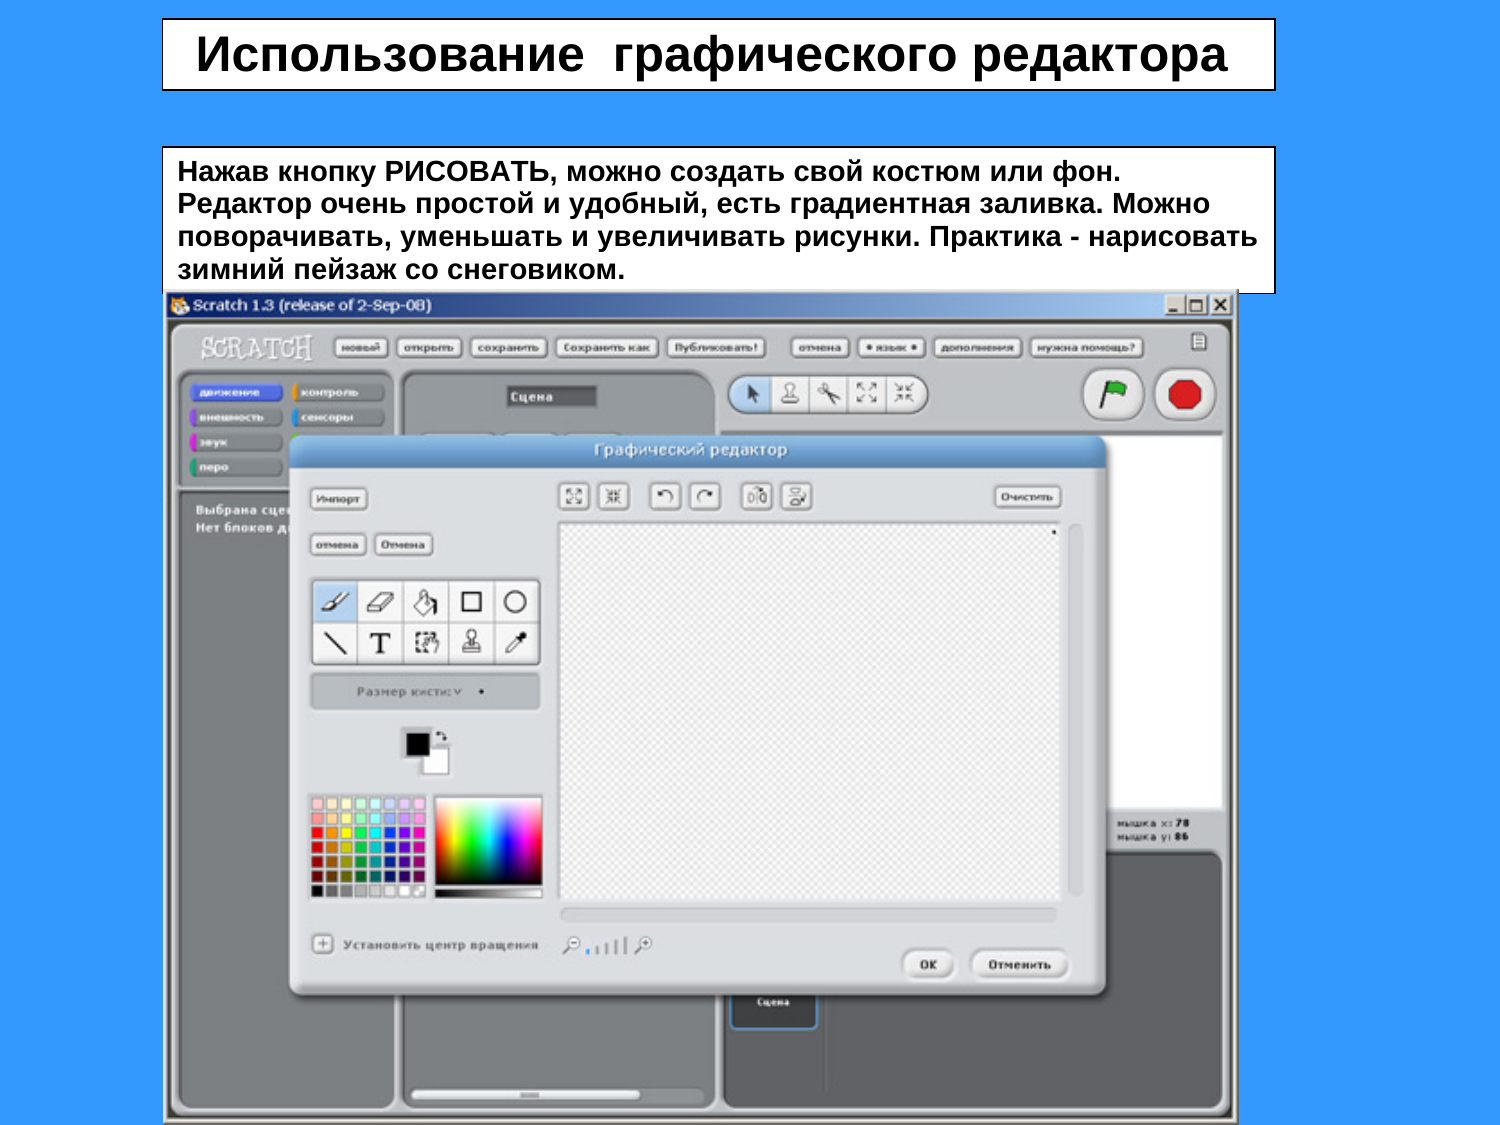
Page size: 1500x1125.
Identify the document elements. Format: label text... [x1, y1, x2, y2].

text_box Использование графического редактора [162, 18, 1276, 91]
picture [163, 289, 1239, 1125]
text_box Нажав кнопку РИСОВАТЬ, можно создать свой костюм или фон. Редактор очень простой и удобный, есть градиентная заливка. Можно поворачивать, уменьшать и увеличивать рисунки. Практика - нарисовать зимний пейзаж со снеговиком. [162, 146, 1276, 294]
